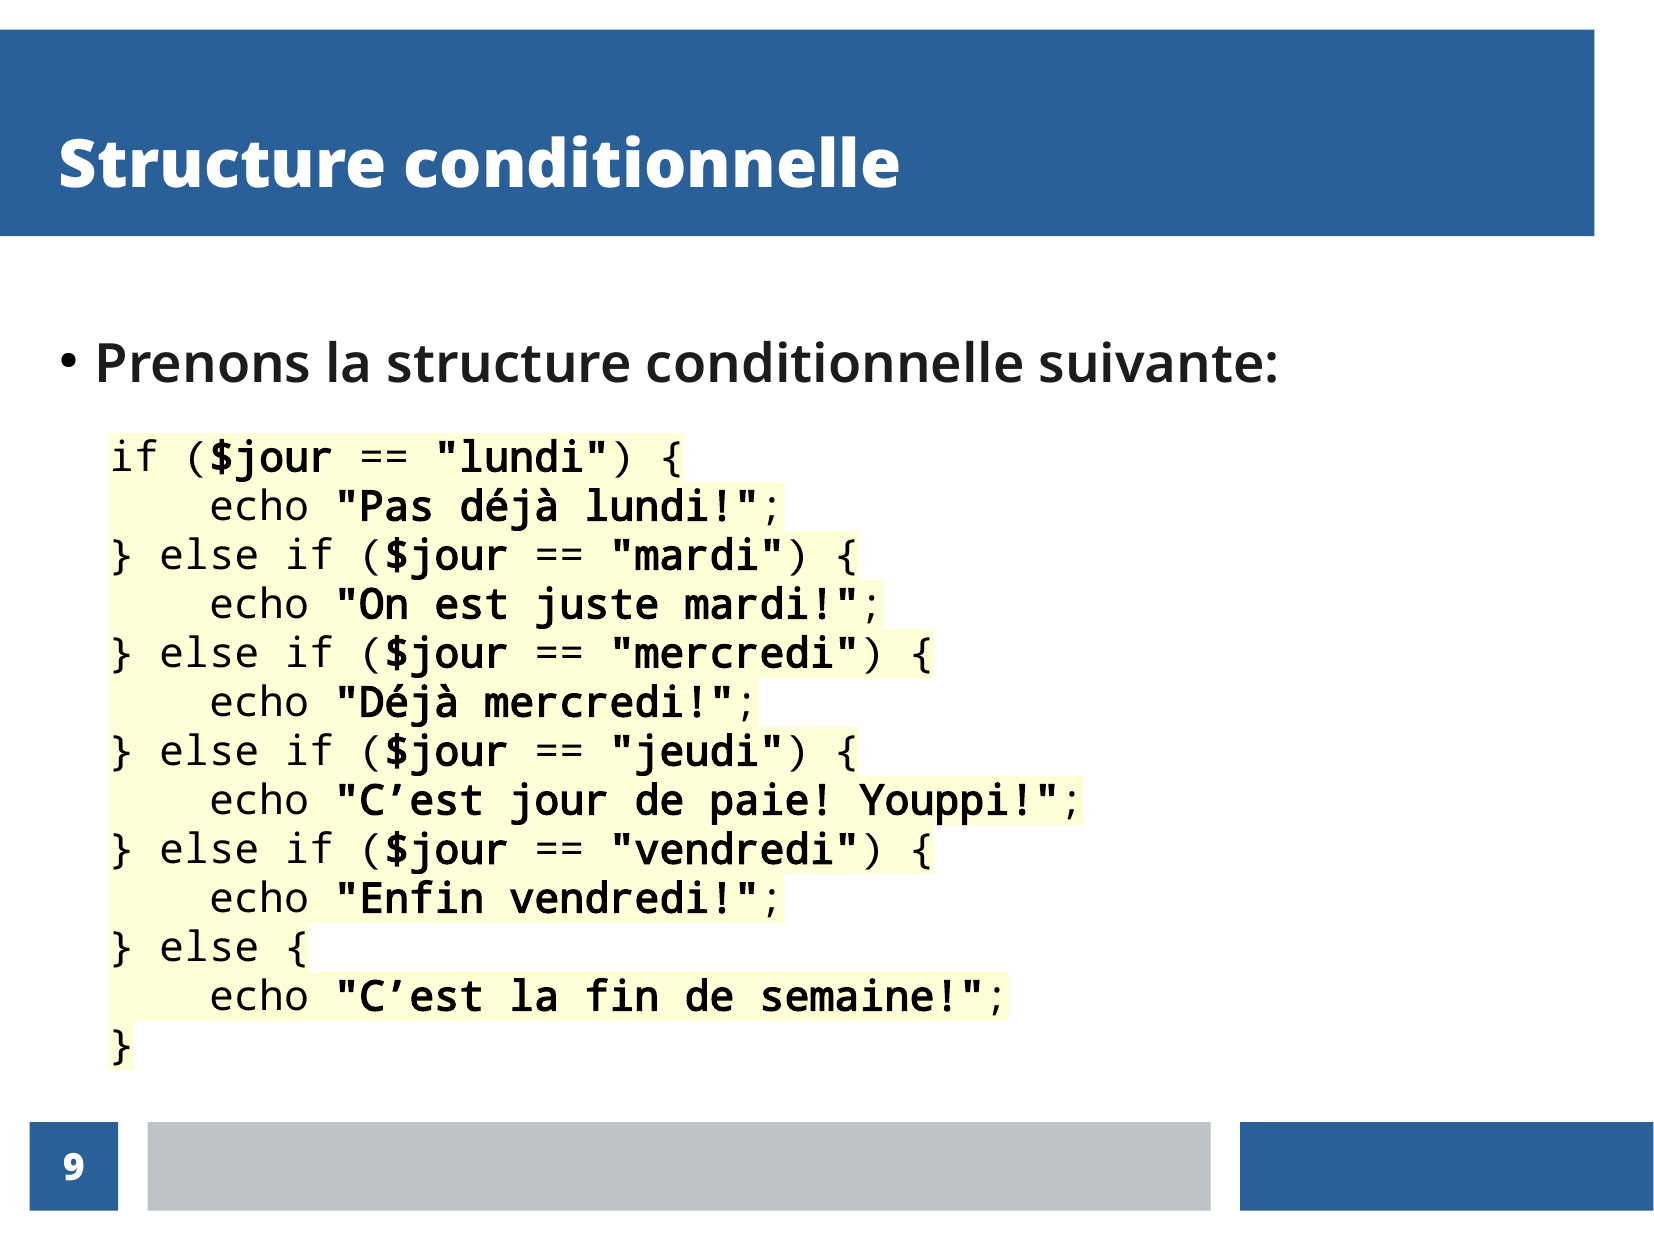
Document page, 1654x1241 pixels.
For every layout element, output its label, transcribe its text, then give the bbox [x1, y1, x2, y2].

list Prenons la structure conditionnelle suivante: [59, 324, 1565, 414]
text_box if ($jour == "lundi") { echo "Pas déjà lundi!"; } else if ($jour == "mardi") { echo "On est juste mardi!"; } else if ($jour == "mercredi") { echo "Déjà mercredi!"; } else if ($jour == "jeudi") { echo "C’est jour de paie! Youppi!"; } else if ($jour == "vendredi") { echo "Enfin vendredi!"; } else { echo "C’est la fin de semaine!"; } [94, 425, 1512, 1099]
title Structure conditionnelle [59, 59, 1595, 207]
